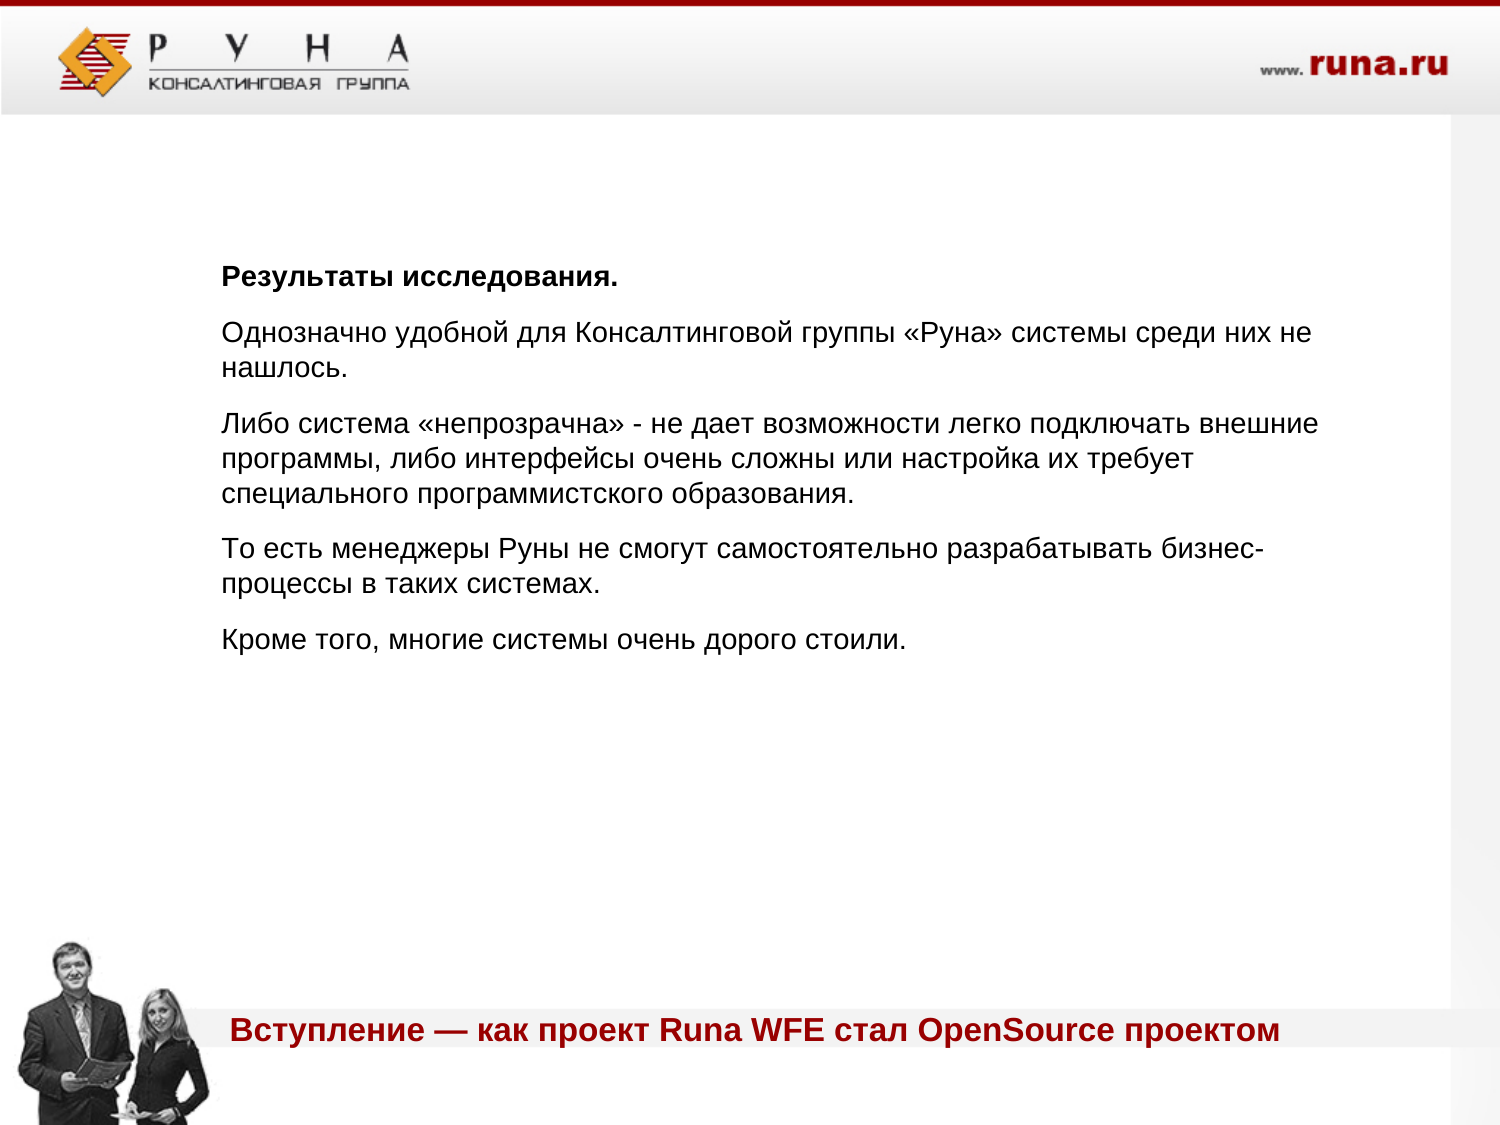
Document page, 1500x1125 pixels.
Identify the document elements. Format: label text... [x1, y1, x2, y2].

text_box Результаты исследования. Однозначно удобной для Консалтинговой группы «Руна» системы среди них не нашлось. Либо система «непрозрачна» - не дает возможности легко подключать внешние программы, либо интерфейсы очень сложны или настройка их требует специального программистского образования. То есть менеджеры Руны не смогут самостоятельно разрабатывать бизнес-процессы в таких системах. Кроме того, многие системы очень дорого стоили. [206, 249, 1359, 664]
text_box Вступление — как проект Runa WFE стал OpenSource проектом [159, 1000, 1353, 1048]
picture [0, 0, 1500, 1125]
